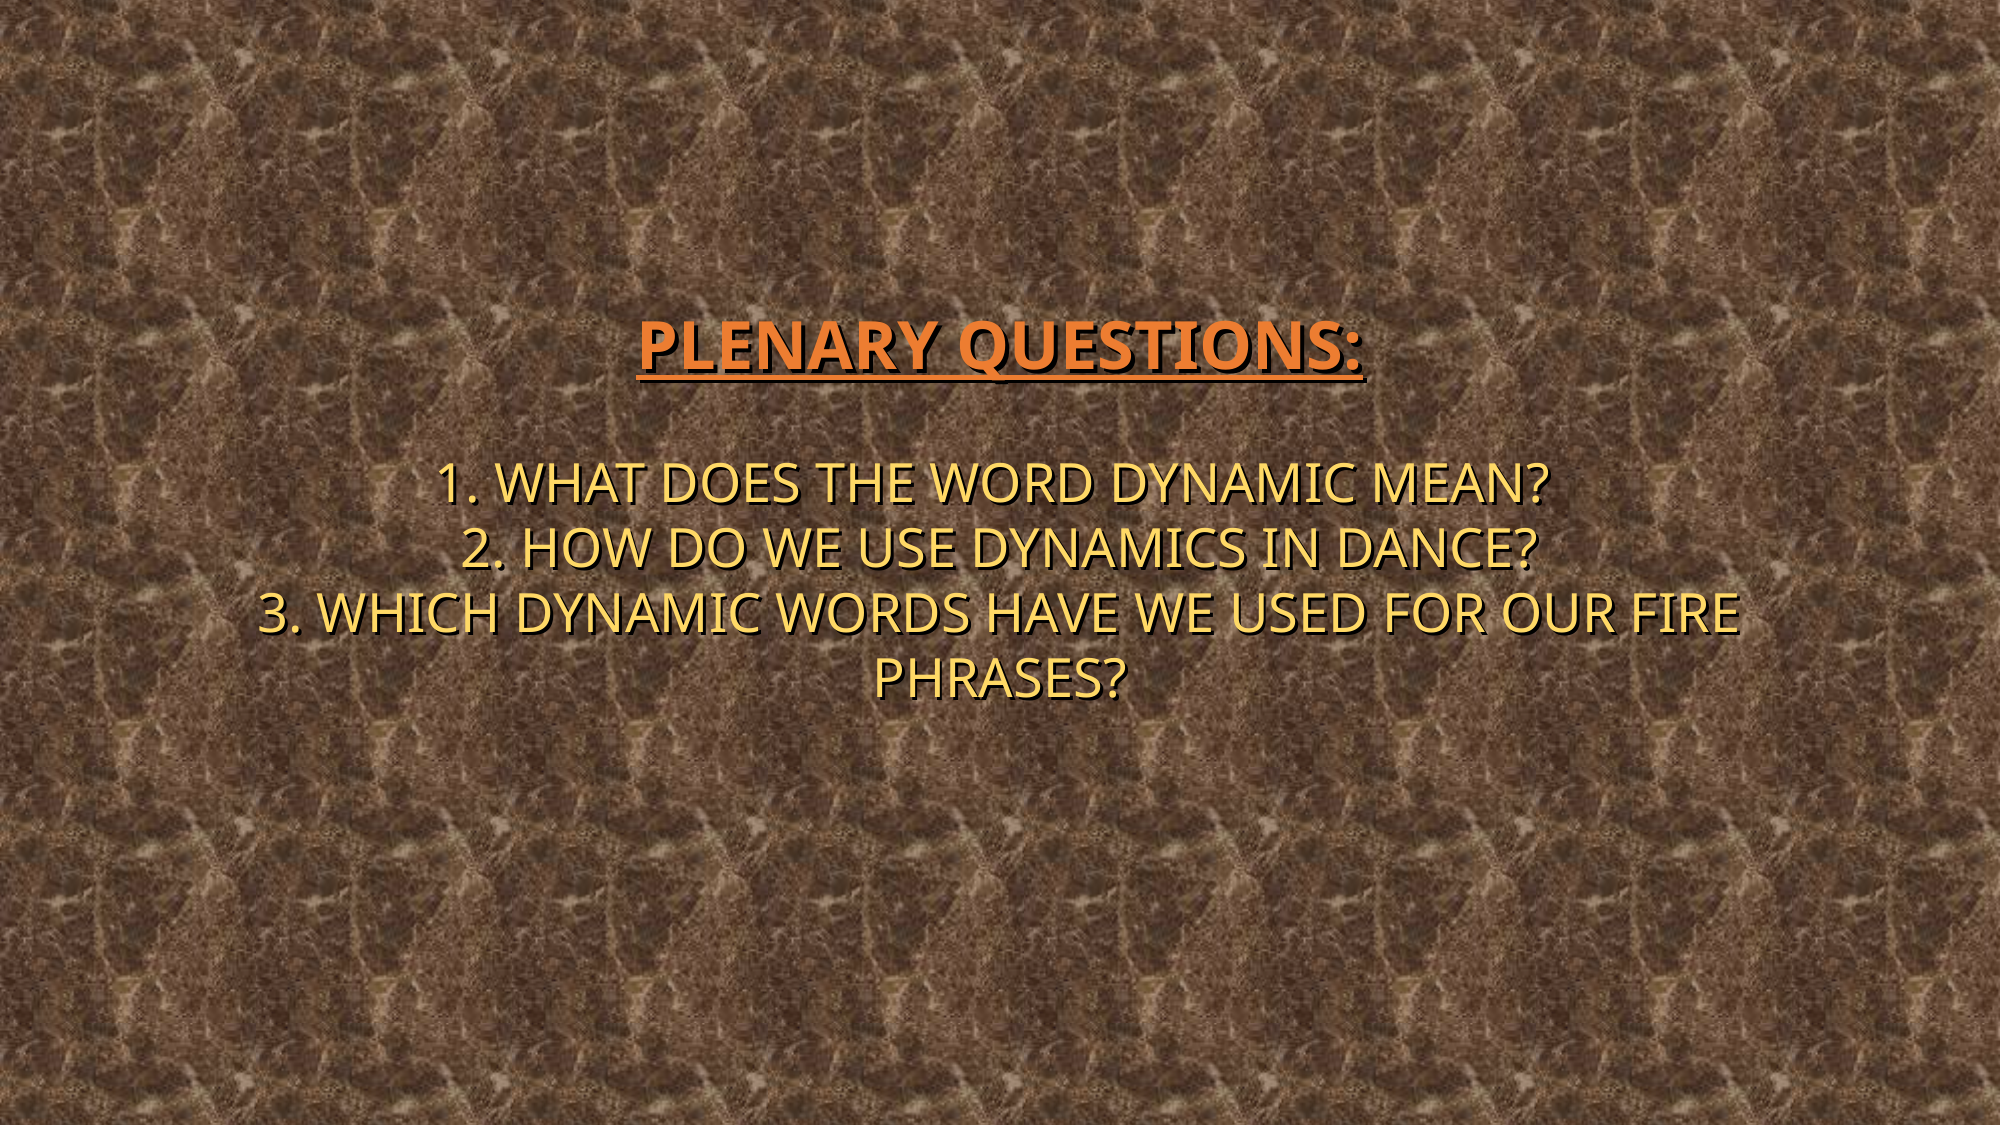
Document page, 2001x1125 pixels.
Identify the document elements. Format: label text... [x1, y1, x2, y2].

title PLENARY questions: 1. What does the word dynamic mean? 2. How do we use dynamics in dance? 3. Which dynamic words have we used for our fire phrases? [187, 273, 1813, 868]
